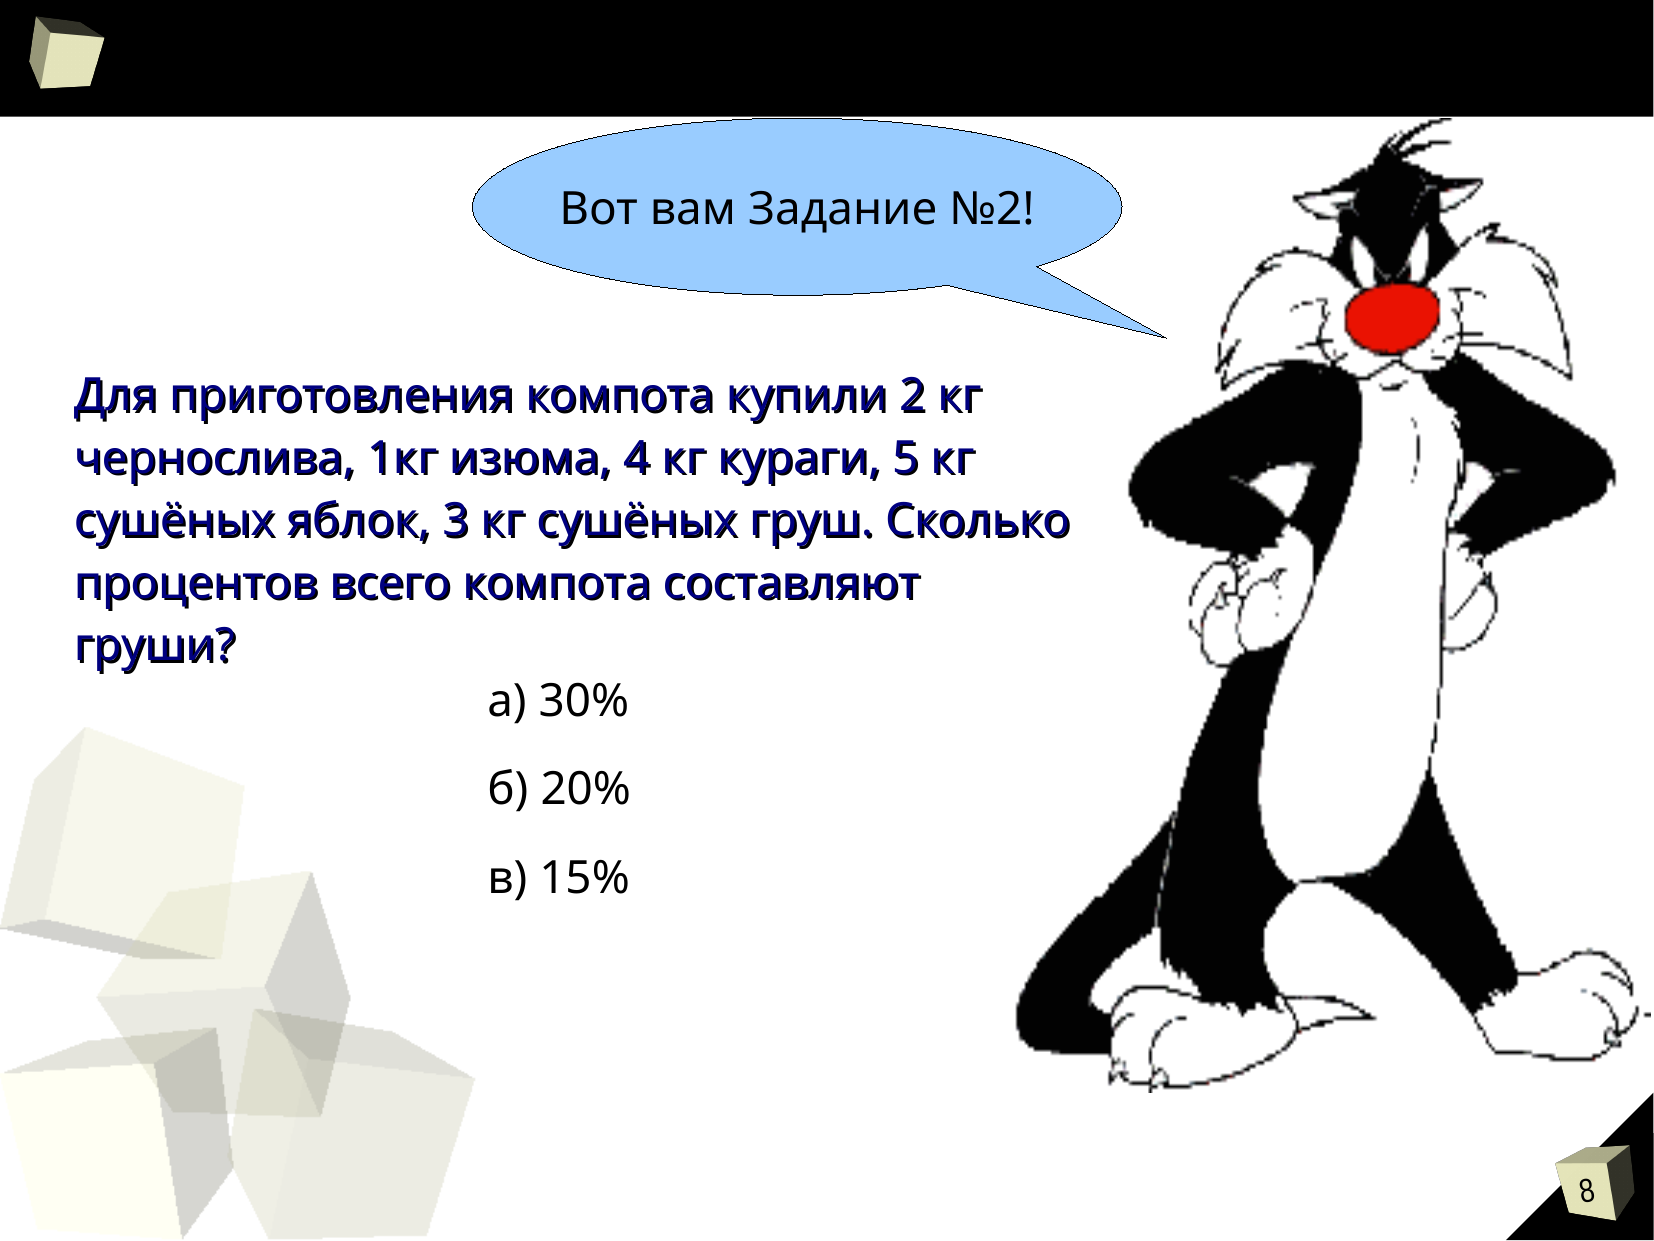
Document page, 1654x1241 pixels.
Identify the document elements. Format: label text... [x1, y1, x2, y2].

picture [1003, 118, 1651, 1093]
text_box [472, 767, 680, 827]
text_box [472, 856, 680, 916]
picture [0, 726, 477, 1241]
text_box Вот вам Задание №2! [472, 118, 1167, 339]
text_box Для приготовления компота купили 2 кг чернослива, 1кг изюма, 4 кг кураги, 5 кг сушёных яблок, 3 кг сушёных груш. Сколько процентов всего компота составляют груши? [59, 354, 1093, 689]
text_box б) 20% [472, 748, 768, 827]
text_box а) 30% [472, 659, 768, 739]
text_box [472, 679, 680, 739]
text_box в) 15% [472, 836, 768, 916]
